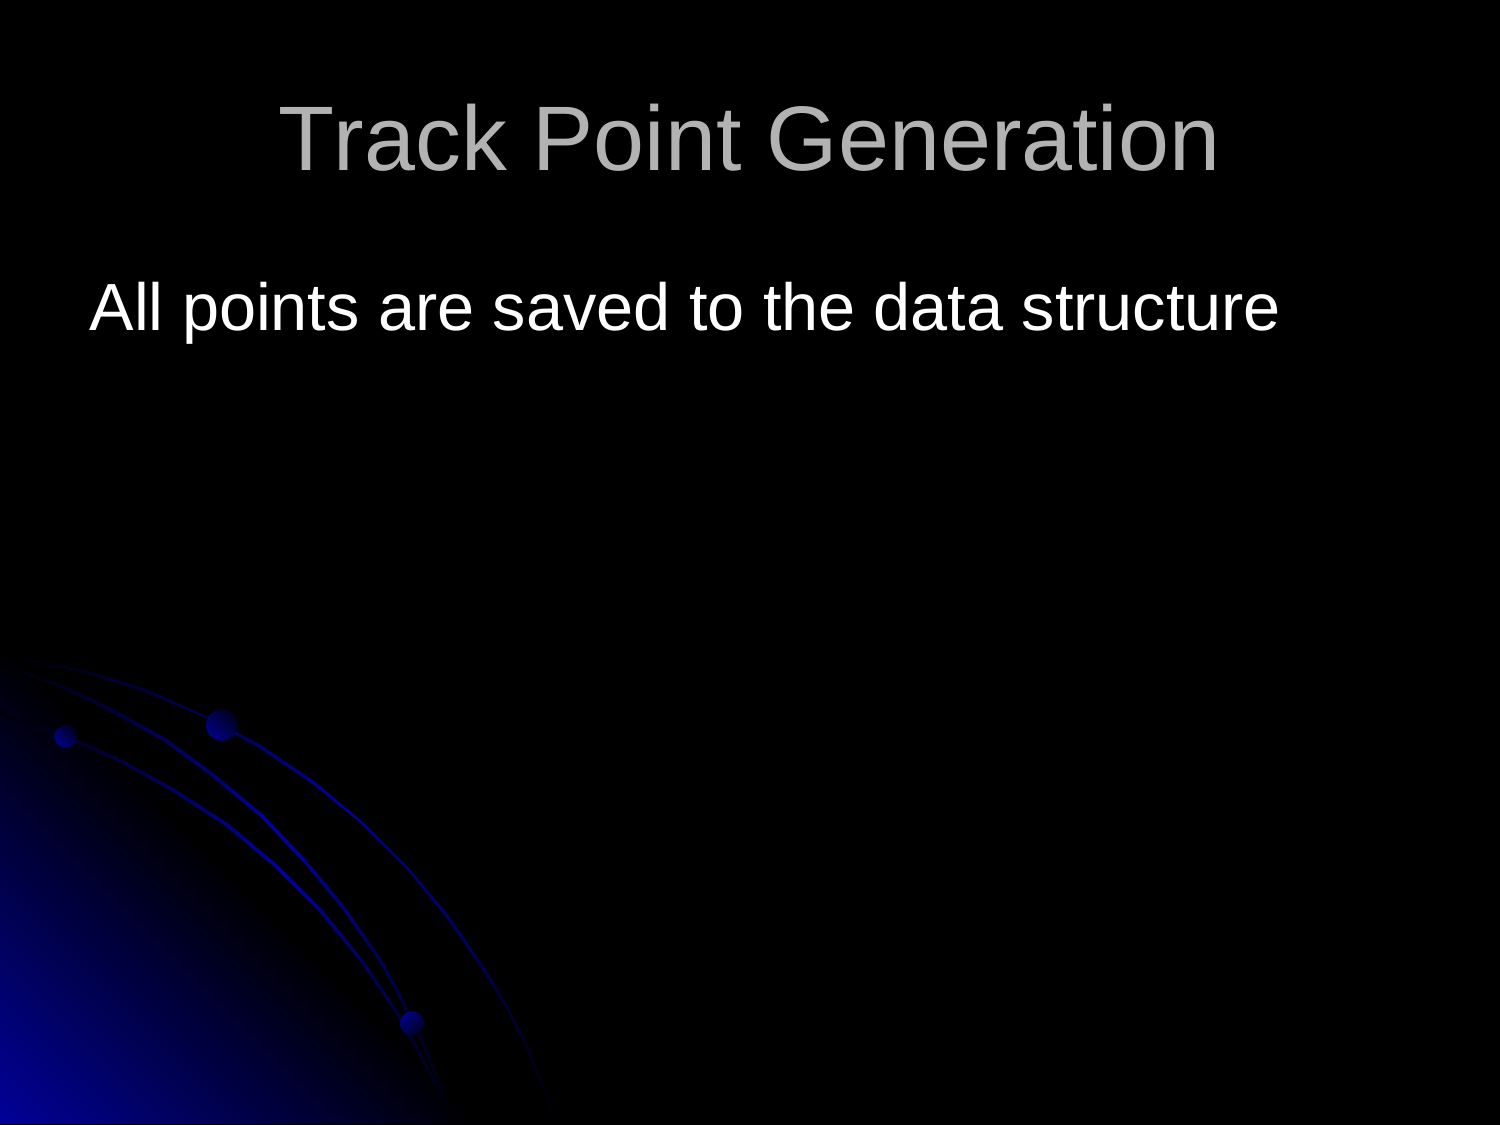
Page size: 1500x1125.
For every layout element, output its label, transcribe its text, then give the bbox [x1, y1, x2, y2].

list All points are saved to the data structure [75, 262, 1426, 1006]
title Track Point Generation [75, 45, 1426, 233]
